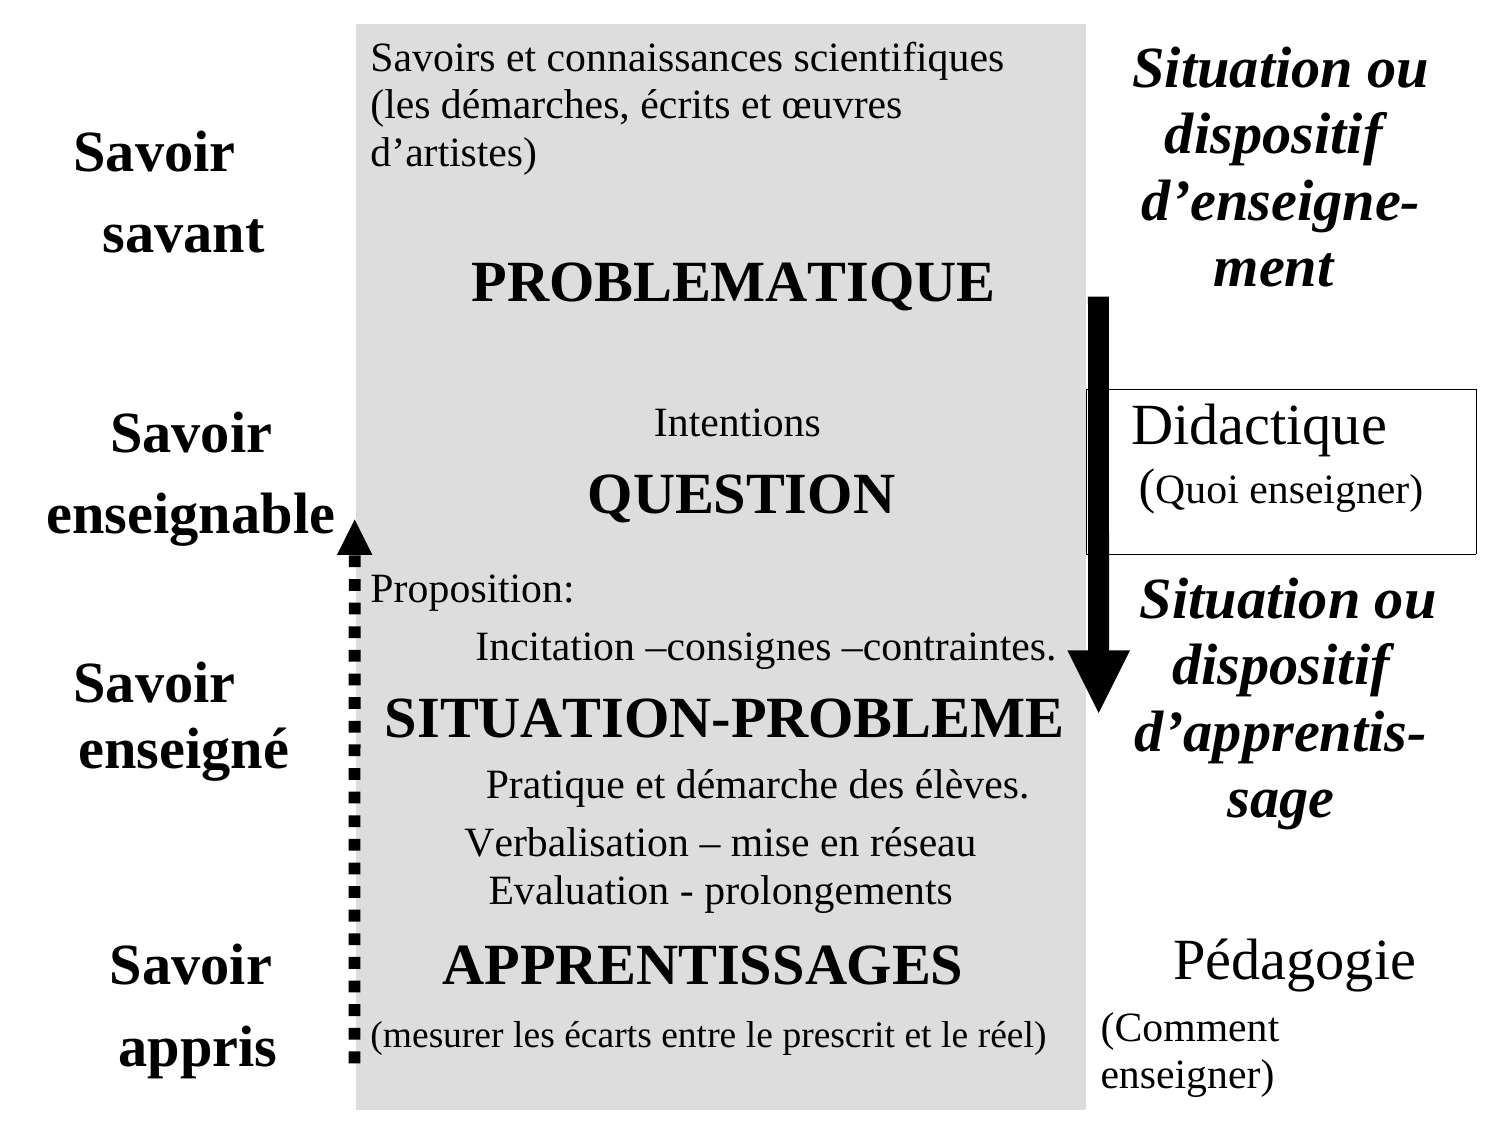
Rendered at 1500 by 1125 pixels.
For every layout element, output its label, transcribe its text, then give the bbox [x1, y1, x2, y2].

table_cell Savoir enseigné [12, 554, 356, 921]
table_cell Savoir enseignable [12, 389, 356, 554]
table_cell Didactique (Quoi enseigner) [1109, 390, 1476, 554]
table_cell Proposition: Incitation –consignes –contraintes. SITUATION-PROBLEME Pratique et démarche des élèves. Verbalisation – mise en réseau Evaluation - prolongements [356, 554, 1086, 921]
table_cell Savoir appris [12, 921, 356, 1110]
table_header Savoir savant [12, 24, 356, 389]
table_cell Intentions QUESTION [356, 389, 1086, 554]
table_cell Situation ou dispositif d’apprentis-sage Pédagogie (Comment enseigner) [1086, 555, 1476, 1110]
table_header Savoirs et connaissances scientifiques (les démarches, écrits et œuvres d’artistes) PROBLEMATIQUE [356, 24, 1086, 389]
table_cell APPRENTISSAGES (mesurer les écarts entre le prescrit et le réel) [356, 921, 1086, 1110]
table_header Situation ou dispositif d’enseigne-ment [1086, 24, 1476, 389]
